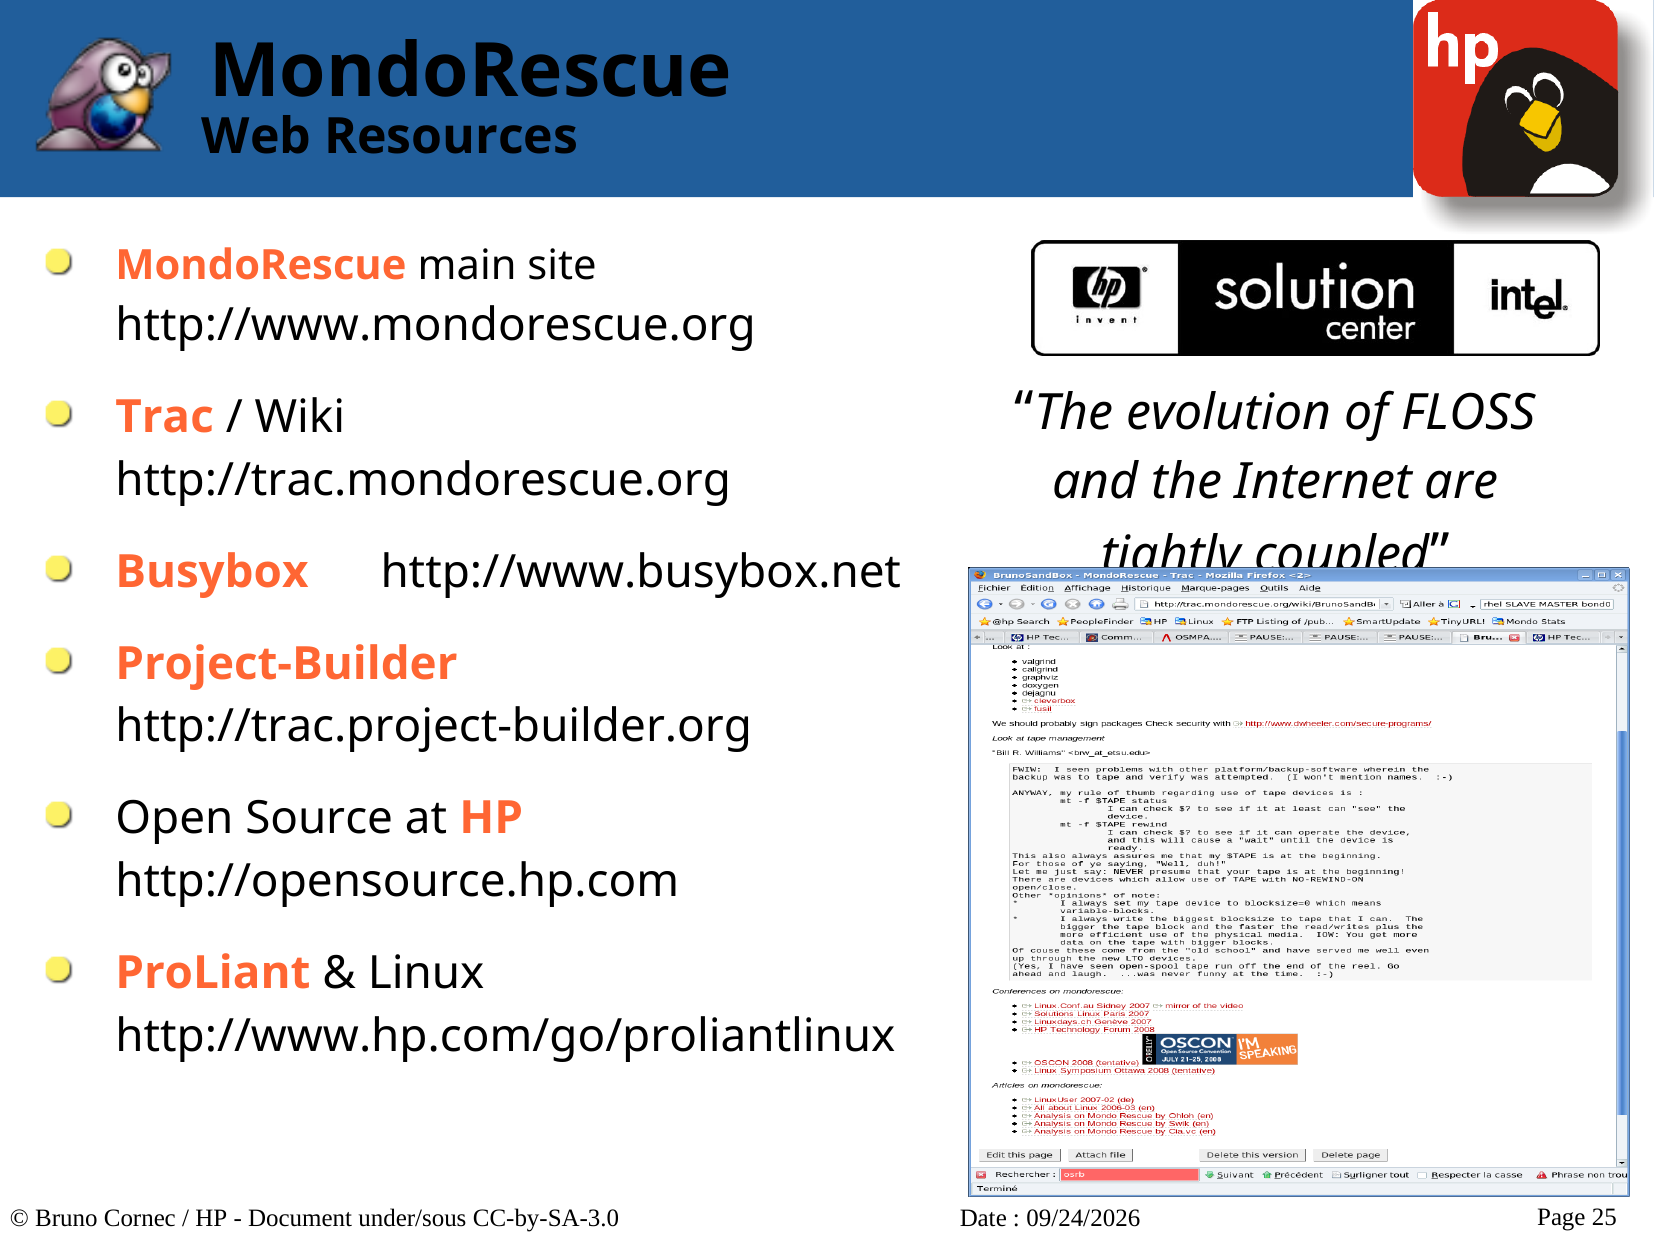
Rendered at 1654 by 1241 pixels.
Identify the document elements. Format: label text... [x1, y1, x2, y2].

text_box “The evolution of FLOSS and the Internet are tightly coupled” [1014, 371, 1643, 574]
list MondoRescue main site http://www.mondorescue.org Trac / Wiki http://trac.mondorescue.org Busybox http://www.busybox.net Project-Builderhttp://trac.project-builder.org Open Source at HPhttp://opensource.hp.com ProLiant & Linux http://www.hp.com/go/proliantlinux [32, 234, 934, 1195]
picture [1031, 240, 1600, 356]
title Web Resources [201, 32, 1191, 241]
picture [1413, 0, 1654, 235]
picture [968, 567, 1630, 1197]
picture [0, 0, 211, 199]
